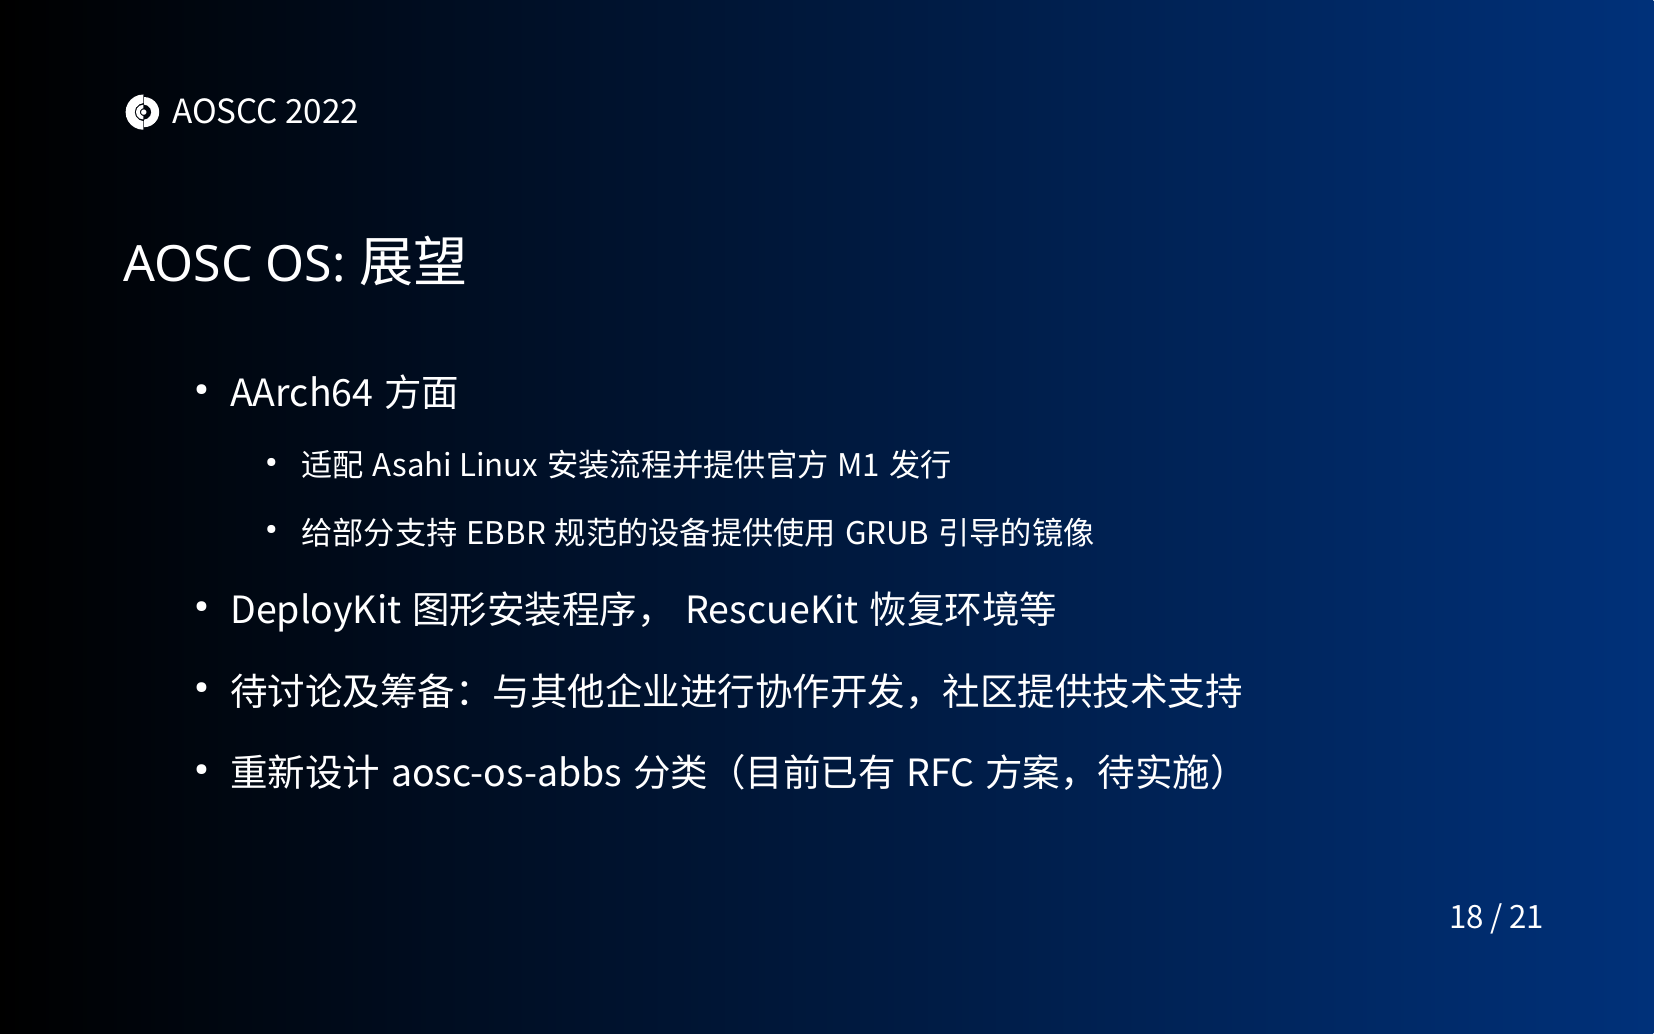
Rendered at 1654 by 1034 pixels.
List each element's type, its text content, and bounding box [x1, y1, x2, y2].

subtitle AOSC OS:展望 [124, 218, 1536, 297]
text_box <编号> / 21 [1086, 885, 1560, 957]
text_box AOSCC 2022 [172, 84, 1654, 134]
text_box AArch64方面 适配Asahi Linux安装流程并提供官方M1发行 给部分支持EBBR规范的设备提供使用GRUB引导的镜像 DeployKit图形安装程序，RescueKit恢复环境等 待讨论及筹备：与其他企业进行协作开发，社区提供技术支持 重新设计aosc-os-abbs分类（目前已有RFC方案，待实施） [124, 336, 1536, 798]
picture [118, 88, 167, 136]
